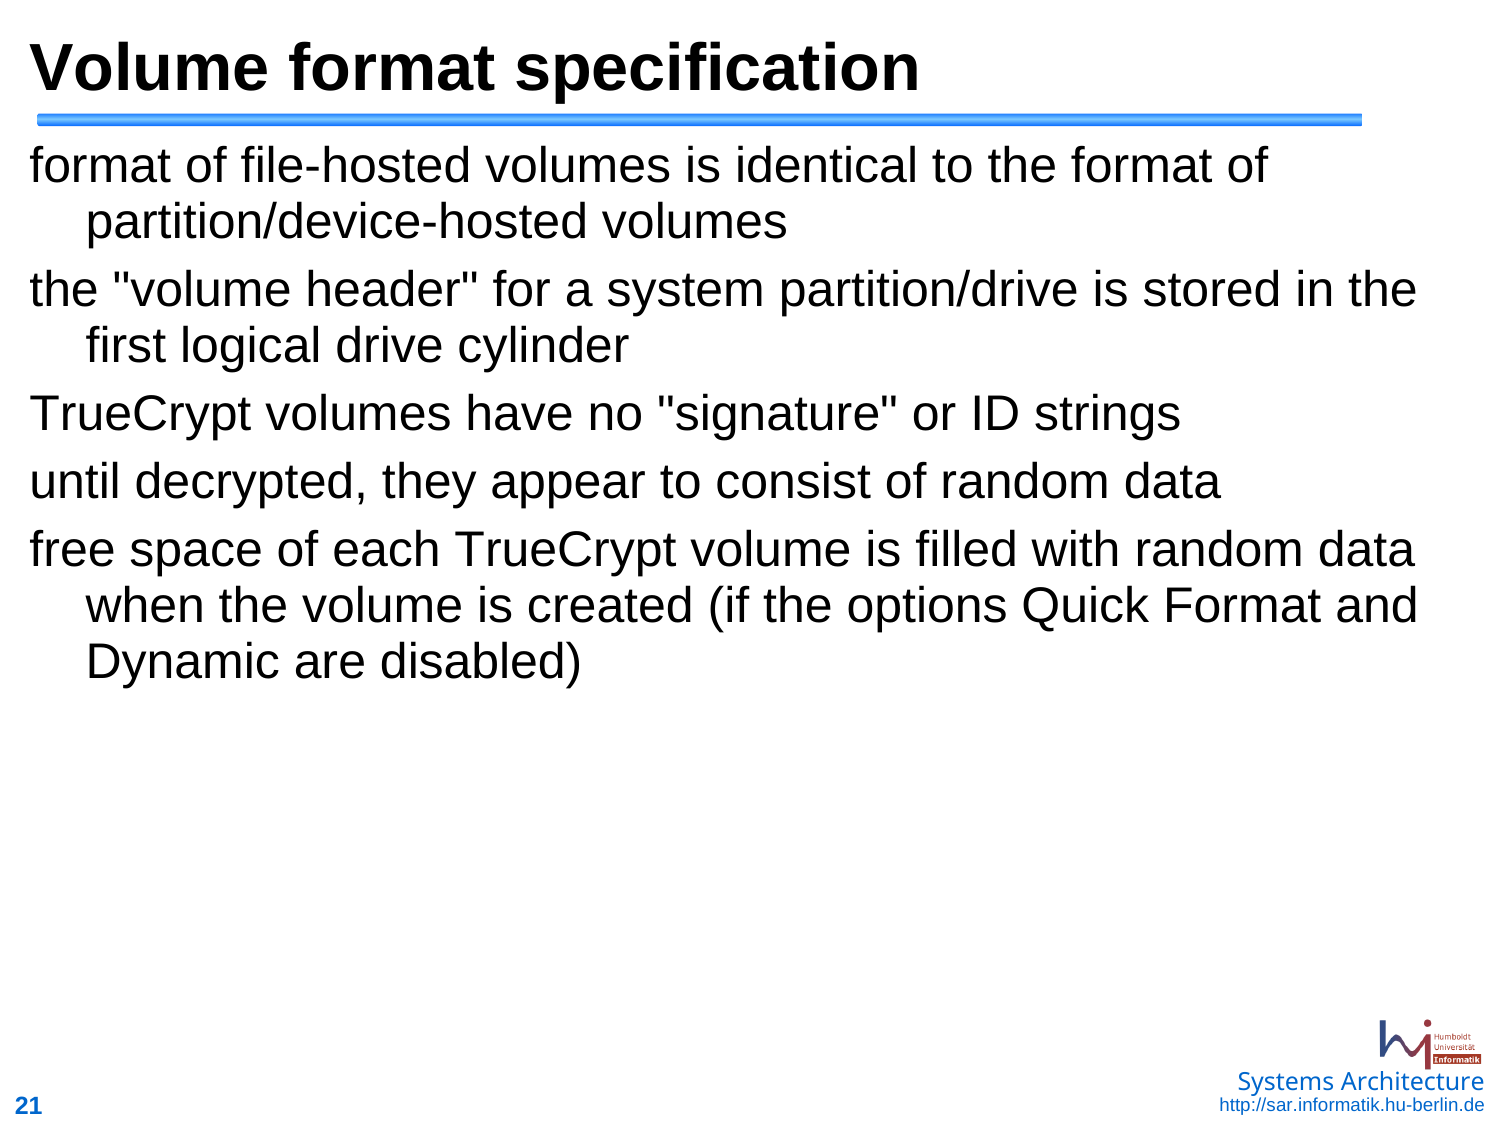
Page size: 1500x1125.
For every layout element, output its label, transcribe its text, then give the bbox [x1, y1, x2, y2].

title Volume format specification [29, 26, 1500, 108]
list format of file-hosted volumes is identical to the format of partition/device-hosted volumes the "volume header" for a system partition/drive is stored in the first logical drive cylinder TrueCrypt volumes have no "signature" or ID strings until decrypted, they appear to consist of random data free space of each TrueCrypt volume is filled with random data when the volume is created (if the options Quick Format and Dynamic are disabled) [29, 137, 1500, 1044]
picture [1376, 1044, 1483, 1071]
